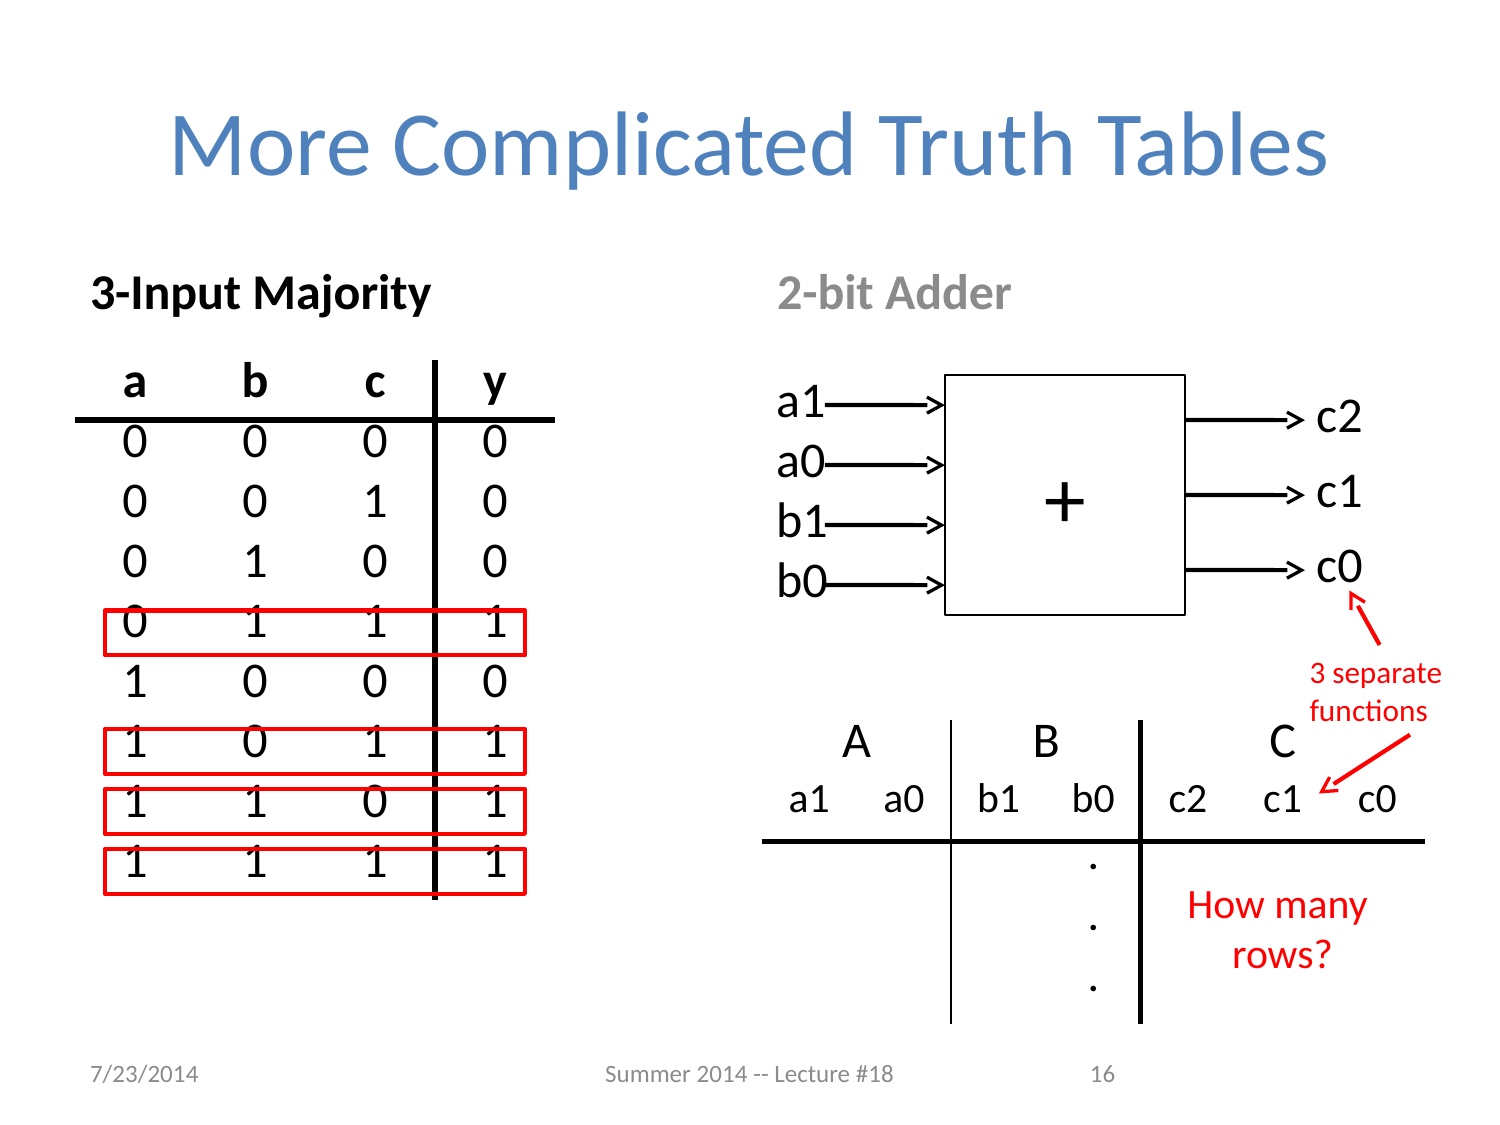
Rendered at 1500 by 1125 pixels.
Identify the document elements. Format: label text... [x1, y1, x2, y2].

table_cell 1 [195, 791, 315, 832]
table_cell [857, 844, 950, 902]
table_cell [1330, 844, 1425, 902]
table_cell c2 [1143, 781, 1235, 839]
table_cell 0 [438, 540, 555, 600]
table_header A [762, 720, 950, 781]
table_cell 0 [315, 836, 432, 840]
text_box How many rows? [1169, 869, 1395, 985]
table_cell 1 [315, 896, 432, 900]
table_cell 0 [315, 780, 432, 787]
title More Complicated Truth Tables [75, 45, 1425, 233]
table_cell 0 [315, 791, 432, 832]
table_header b [195, 360, 315, 417]
text_box c1 [1301, 450, 1378, 524]
table_cell 1 [195, 540, 315, 600]
table_cell 0 [315, 423, 432, 480]
table_cell 0 [107, 613, 195, 653]
table_cell 0 [438, 423, 555, 480]
table_cell 0 [315, 660, 432, 720]
table_cell [1235, 844, 1330, 869]
table_header a [75, 360, 195, 417]
table_cell 1 [315, 600, 432, 608]
table_cell 1 [315, 776, 432, 780]
table_cell 1 [315, 720, 432, 727]
table_cell 1 [75, 720, 195, 780]
table_cell 1 [438, 600, 555, 660]
table_cell 1 [75, 660, 195, 720]
text_box a0 [761, 419, 841, 479]
table_cell 1 [75, 840, 195, 900]
table_cell 1 [315, 840, 432, 847]
table_cell 1 [195, 896, 315, 900]
list 2-bit Adder [761, 251, 1425, 327]
table_cell 1 [438, 780, 555, 840]
table_cell 0 [438, 660, 555, 720]
table_cell 1 [195, 840, 315, 847]
table_cell 0 [75, 600, 195, 660]
table_cell [1143, 902, 1169, 963]
slide_number 7/23/2014 [75, 1042, 425, 1103]
table_cell 1 [195, 780, 315, 787]
table_cell [1143, 963, 1235, 1024]
text_box c0 [1301, 524, 1378, 600]
slide_number <number> [1074, 1042, 1425, 1103]
table_header C [1143, 720, 1404, 781]
table_cell 1 [107, 851, 195, 892]
table_header y [438, 360, 555, 417]
table_cell 1 [438, 851, 523, 892]
table_cell 0 [195, 776, 315, 780]
table_cell 0 [75, 423, 195, 480]
table_cell 1 [107, 791, 195, 832]
table_cell 1 [438, 791, 523, 832]
table_cell b1 [952, 781, 1046, 839]
table_cell . [1046, 963, 1138, 1024]
table_cell [1235, 985, 1330, 1024]
text_box a1 [761, 359, 841, 419]
table_cell . [1046, 844, 1138, 902]
footer Summer 2014 -- Lecture #18 [512, 1042, 988, 1103]
table_cell 0 [75, 540, 195, 600]
table_cell 1 [438, 840, 555, 900]
table_header B [952, 720, 1138, 781]
text_box 3 separate functions [1294, 644, 1500, 735]
list 3-Input Majority [75, 251, 738, 327]
table_cell [857, 902, 950, 963]
table_cell 1 [107, 731, 195, 772]
table_cell b0 [1046, 781, 1138, 839]
table_cell [762, 963, 857, 1024]
table_header C [1344, 735, 1425, 781]
table_cell [952, 844, 1046, 902]
table_cell [1330, 963, 1425, 1024]
table_cell 0 [195, 731, 315, 772]
table_cell 1 [438, 720, 555, 780]
table_cell 1 [315, 851, 432, 892]
table_cell 0 [315, 540, 432, 600]
table_cell 1 [438, 731, 523, 772]
table_cell [857, 963, 950, 1024]
table_cell 1 [195, 613, 315, 653]
table_cell 0 [368, 791, 382, 814]
table_cell c1 [1235, 781, 1330, 839]
table_cell 0 [195, 480, 315, 540]
table_cell 0 [195, 720, 315, 727]
table_cell a1 [762, 781, 857, 839]
table_cell 0 [195, 423, 315, 480]
table_cell 1 [315, 480, 432, 540]
table_cell 1 [315, 613, 432, 653]
table_cell 0 [438, 480, 555, 540]
table_cell . [1046, 902, 1138, 963]
table_cell 1 [315, 731, 432, 772]
table_cell 0 [248, 731, 262, 754]
table_cell 1 [195, 836, 315, 840]
table_cell [762, 844, 857, 902]
table_cell 1 [438, 613, 523, 653]
table_cell [1395, 902, 1425, 963]
text_box c2 [1301, 374, 1378, 450]
table_cell 0 [75, 480, 195, 540]
table_header c [315, 360, 432, 417]
table_cell 1 [75, 780, 195, 840]
text_box b1 [761, 479, 843, 539]
table_cell 0 [195, 660, 315, 720]
text_box b0 [761, 539, 843, 615]
table_cell [762, 902, 857, 963]
text_box + [944, 374, 1185, 615]
table_cell c0 [1330, 781, 1425, 839]
table_cell [952, 963, 1046, 1024]
table_cell [1143, 844, 1235, 902]
table_cell 0 [128, 613, 142, 634]
table_cell [952, 902, 1046, 963]
table_cell 1 [195, 851, 315, 892]
table_cell a0 [857, 781, 950, 839]
table_cell 1 [195, 600, 315, 608]
